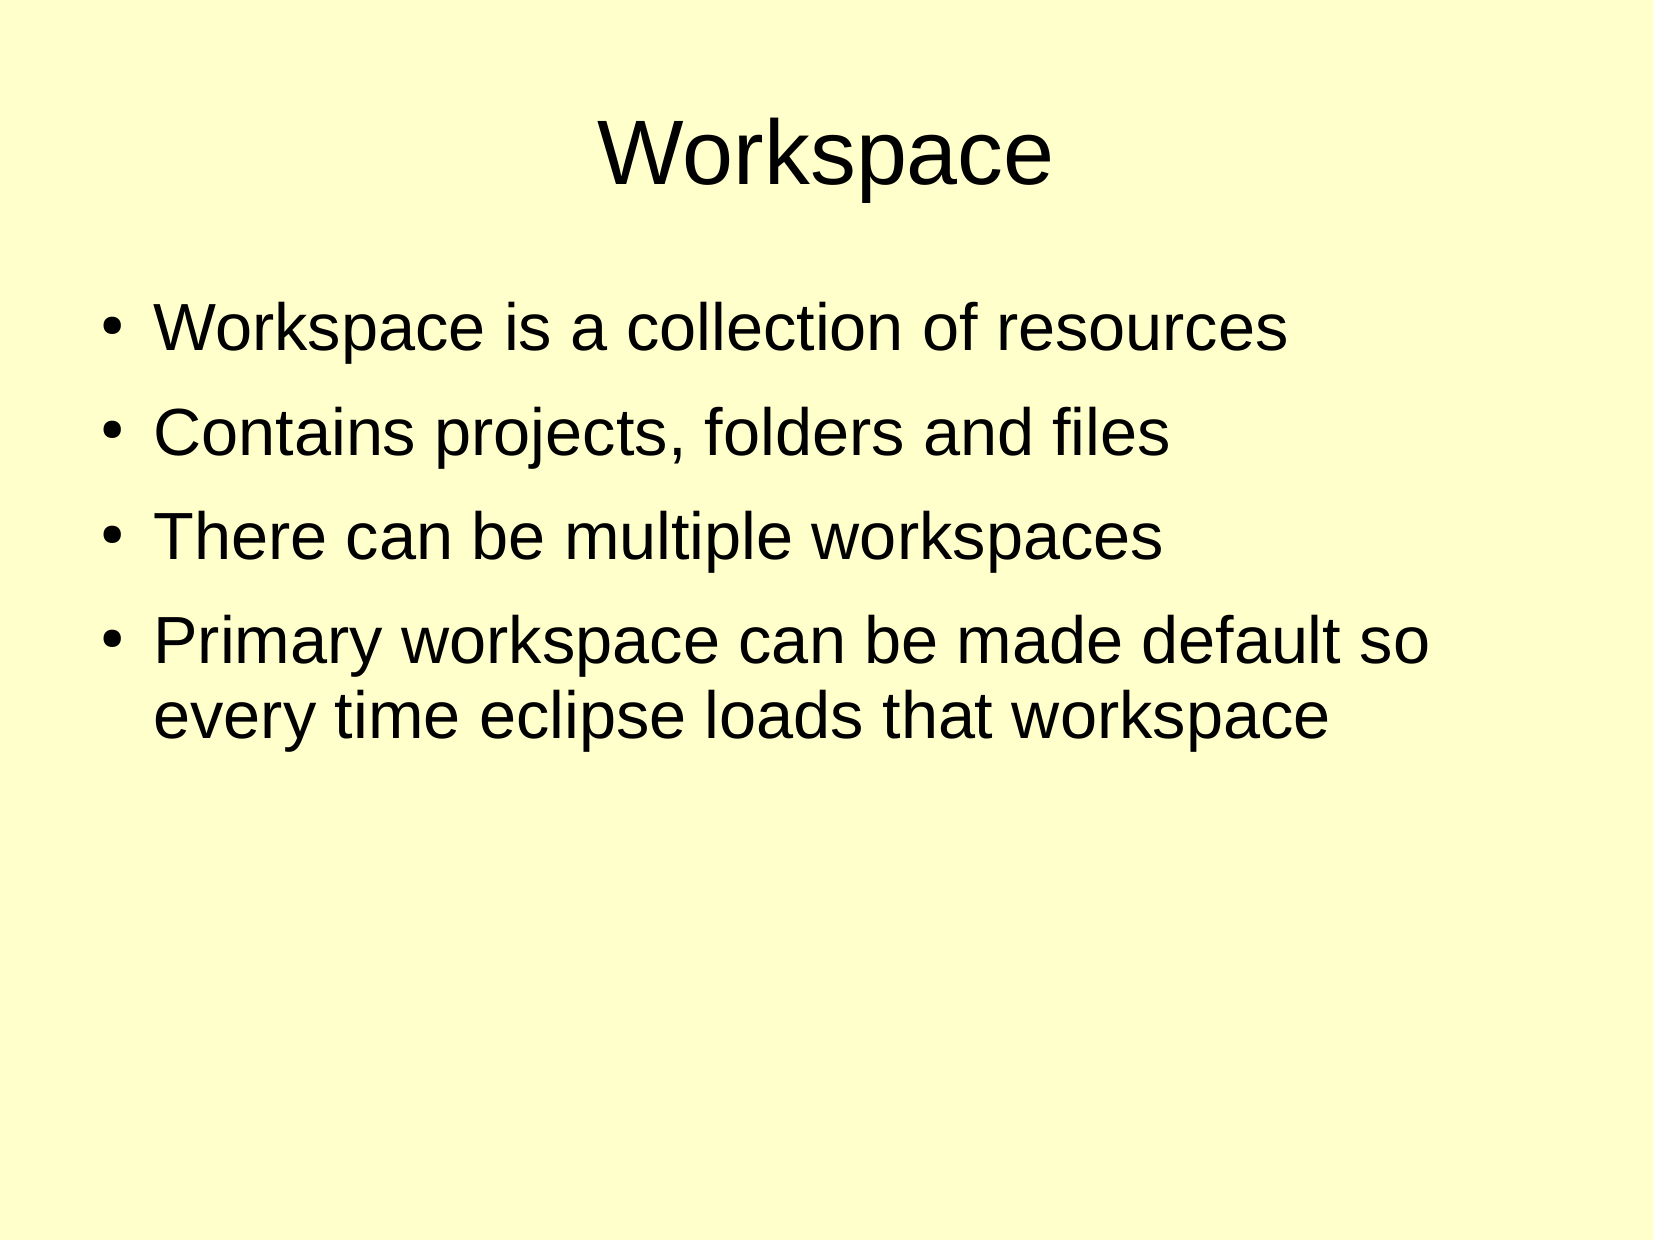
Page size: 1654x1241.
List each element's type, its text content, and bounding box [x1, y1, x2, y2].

list Workspace is a collection of resources Contains projects, folders and files There can be multiple workspaces Primary workspace can be made default so every time eclipse loads that workspace [82, 290, 1571, 1109]
title Workspace [82, 56, 1571, 250]
